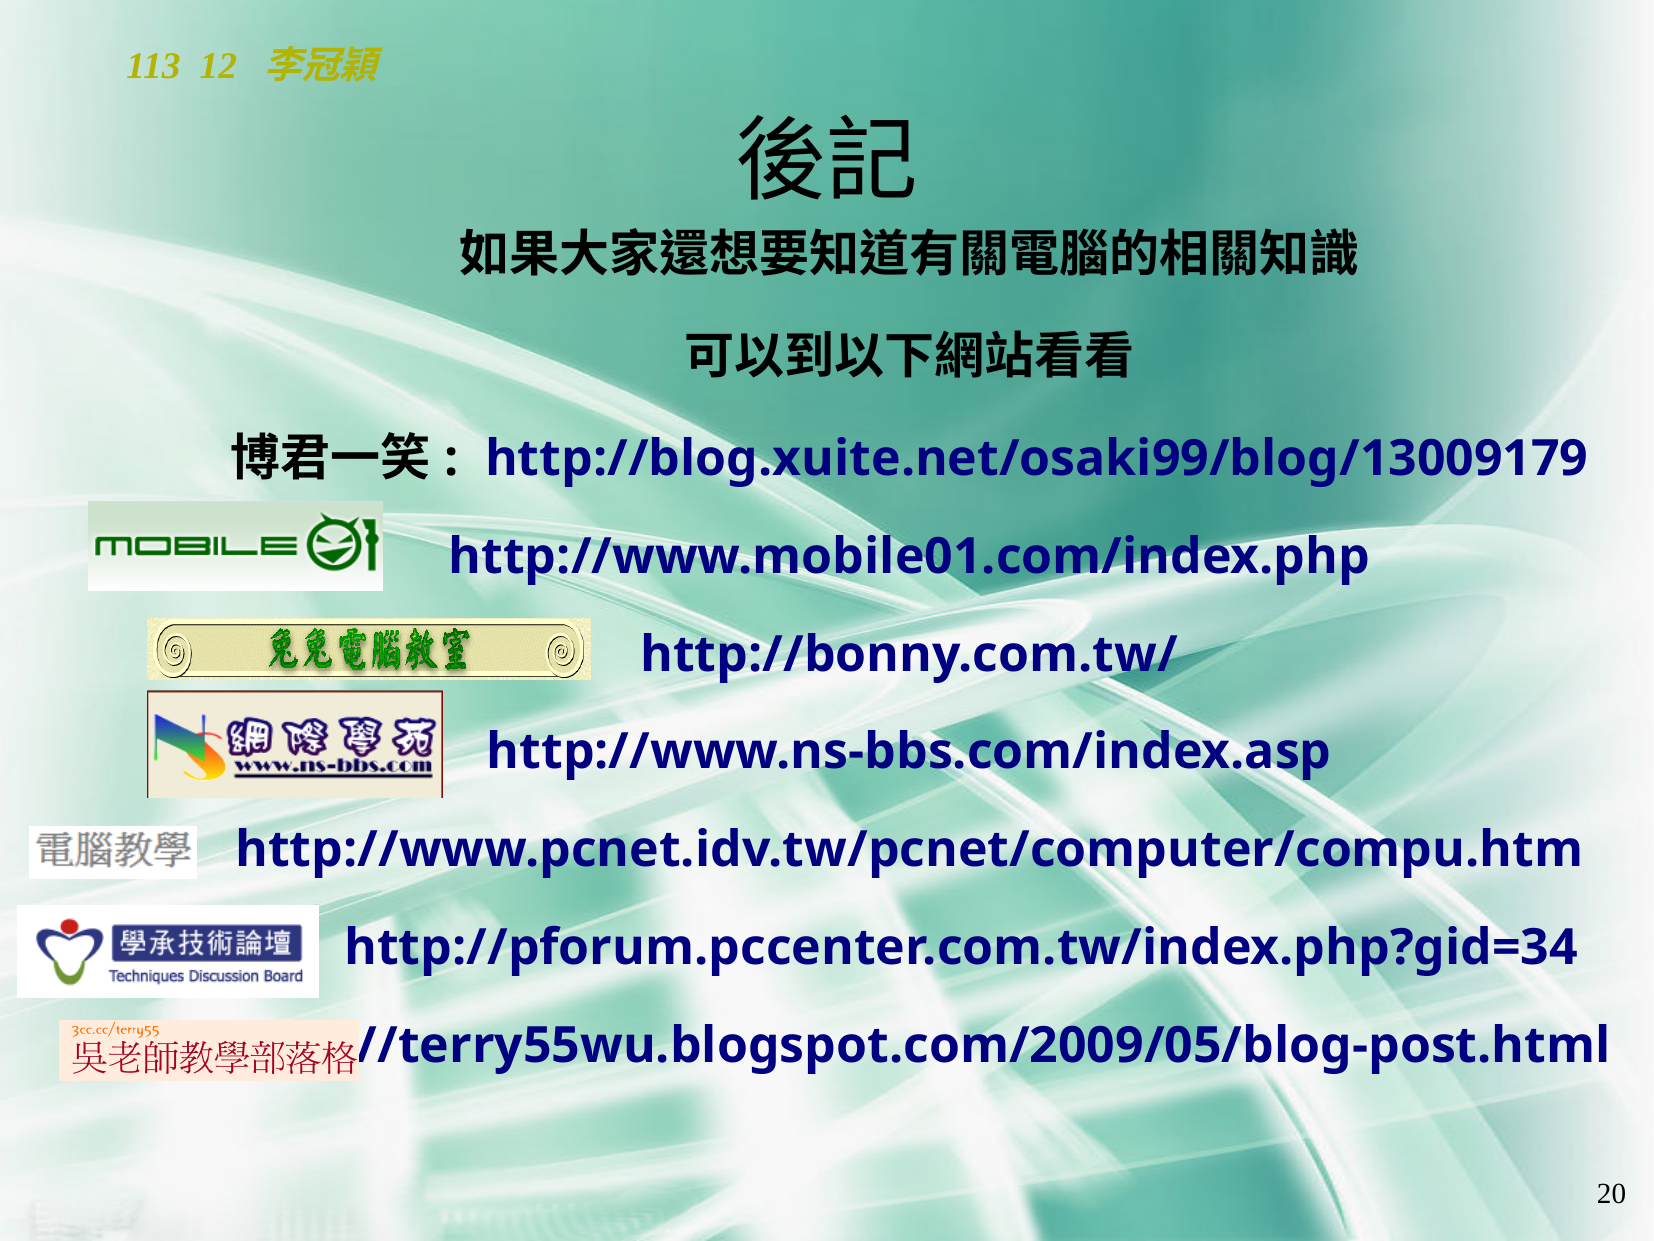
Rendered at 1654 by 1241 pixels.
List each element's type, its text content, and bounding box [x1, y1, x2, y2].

picture [0, 0, 1654, 1241]
list 如果大家還想要知道有關電腦的相關知識 可以到以下網站看看 博君一笑: http://blog.xuite.net/osaki99/blog/13009179 http://www.mobile01.com/index.php http://bonny.com.tw/ http://www.ns-bbs.com/index.asp http://www.pcnet.idv.tw/pcnet/computer/compu.htm http://pforum.pccenter.com.tw/index.php?gid=34 http://terry55wu.blogspot.com/2009/05/blog-post.html [165, 213, 1654, 1211]
title 後記 [82, 49, 1571, 257]
